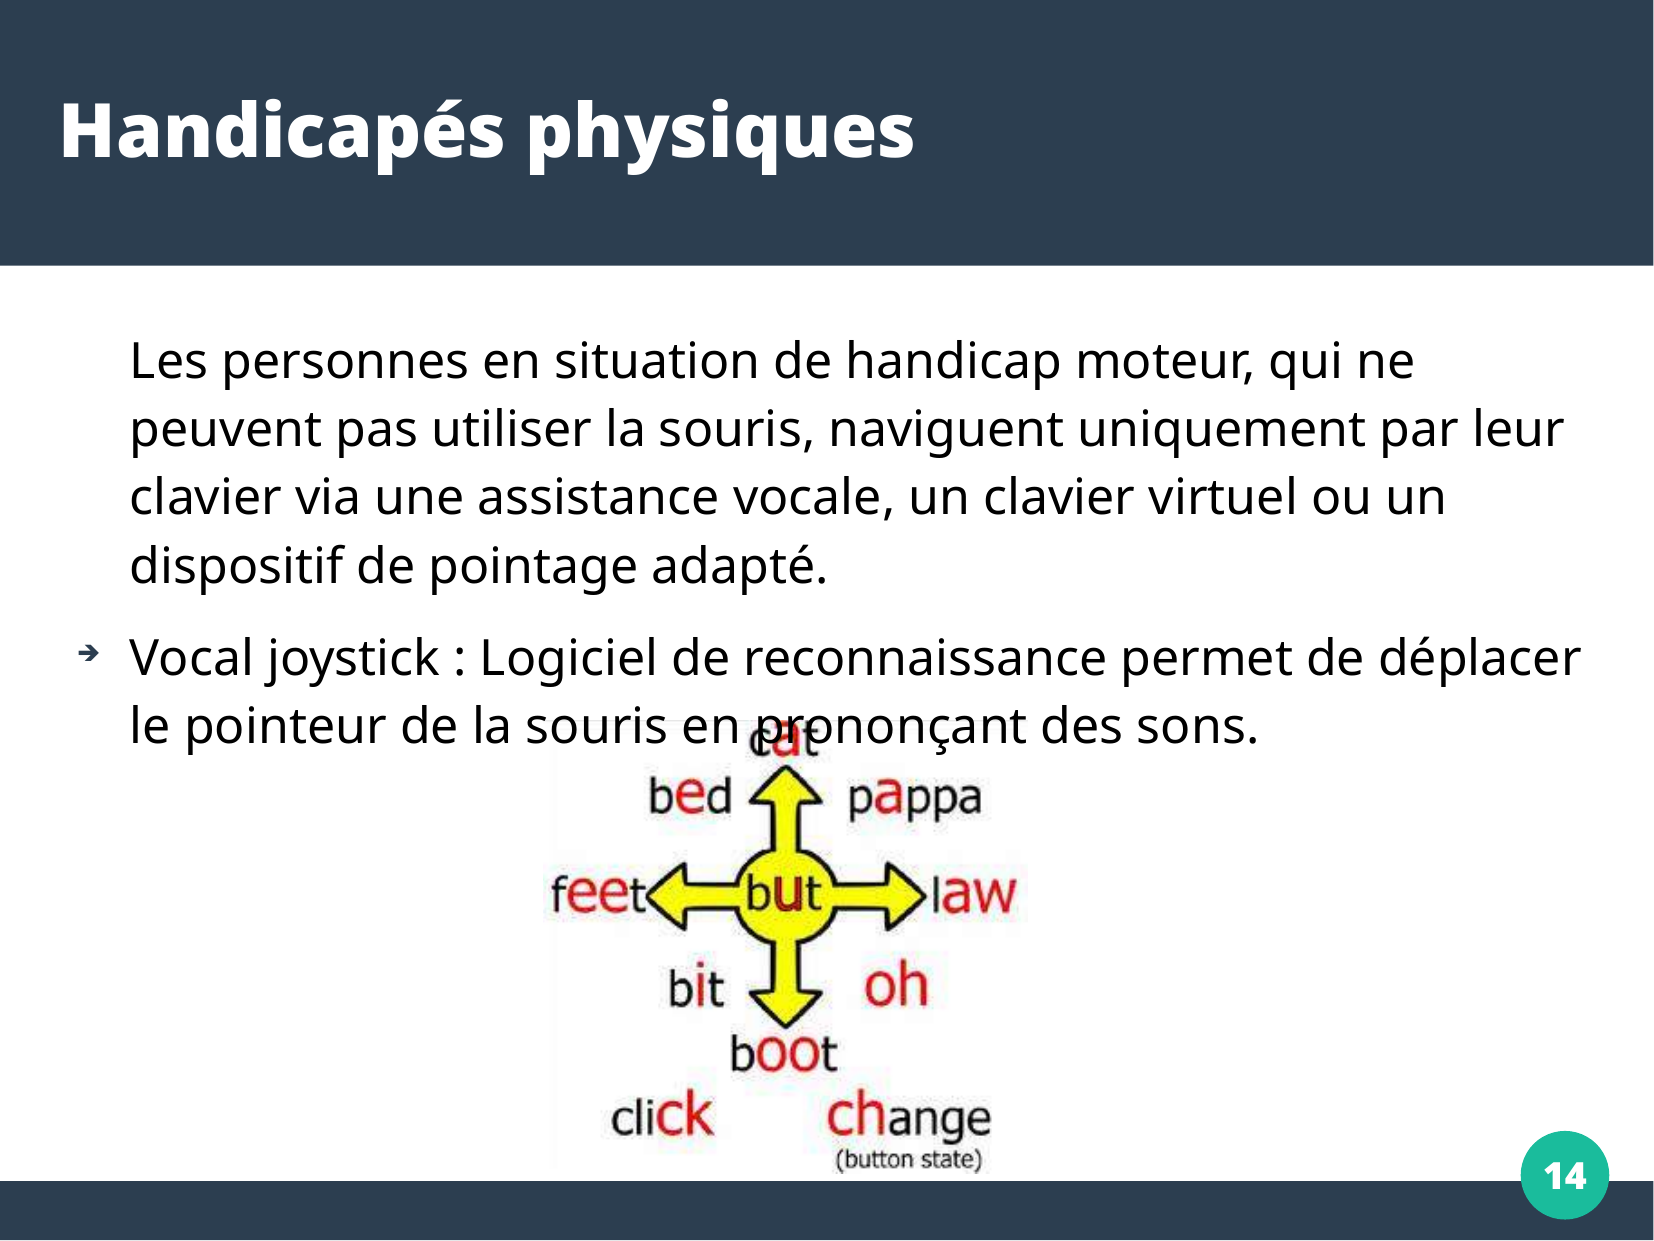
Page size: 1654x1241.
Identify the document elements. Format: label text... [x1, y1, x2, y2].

list Les personnes en situation de handicap moteur, qui ne peuvent pas utiliser la souris, naviguent uniquement par leur clavier via une assistance vocale, un clavier virtuel ou un dispositif de pointage adapté. Vocal joystick : Logiciel de reconnaissance permet de déplacer le pointeur de la souris en prononçant des sons. [59, 324, 1595, 1152]
title Handicapés physiques [59, 49, 1595, 207]
picture [543, 1152, 1028, 1175]
